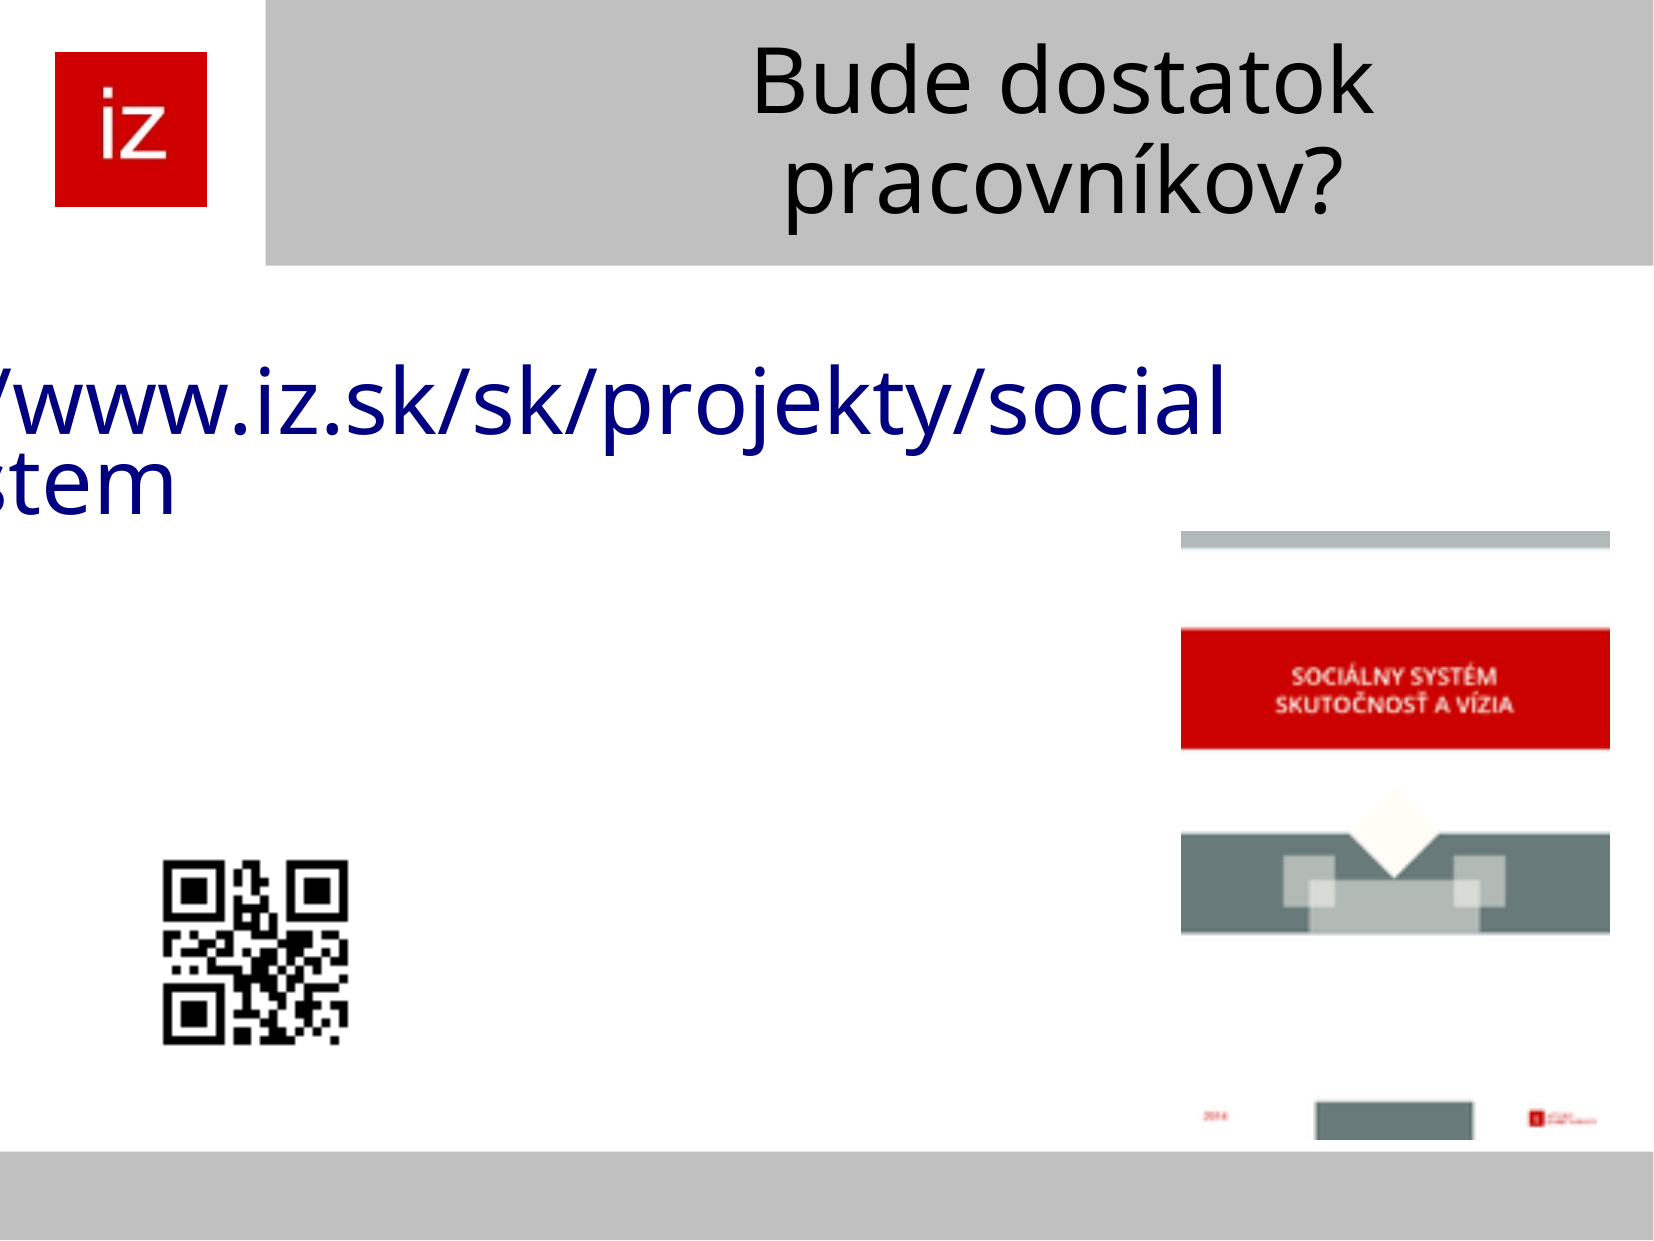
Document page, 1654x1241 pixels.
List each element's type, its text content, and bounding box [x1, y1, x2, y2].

picture [1181, 531, 1610, 1140]
picture [129, 826, 384, 1081]
picture [55, 52, 207, 207]
title Bude dostatok pracovníkov? [561, 25, 1565, 241]
list http://www.iz.sk/sk/projekty/socialny-system [0, 354, 1267, 1136]
